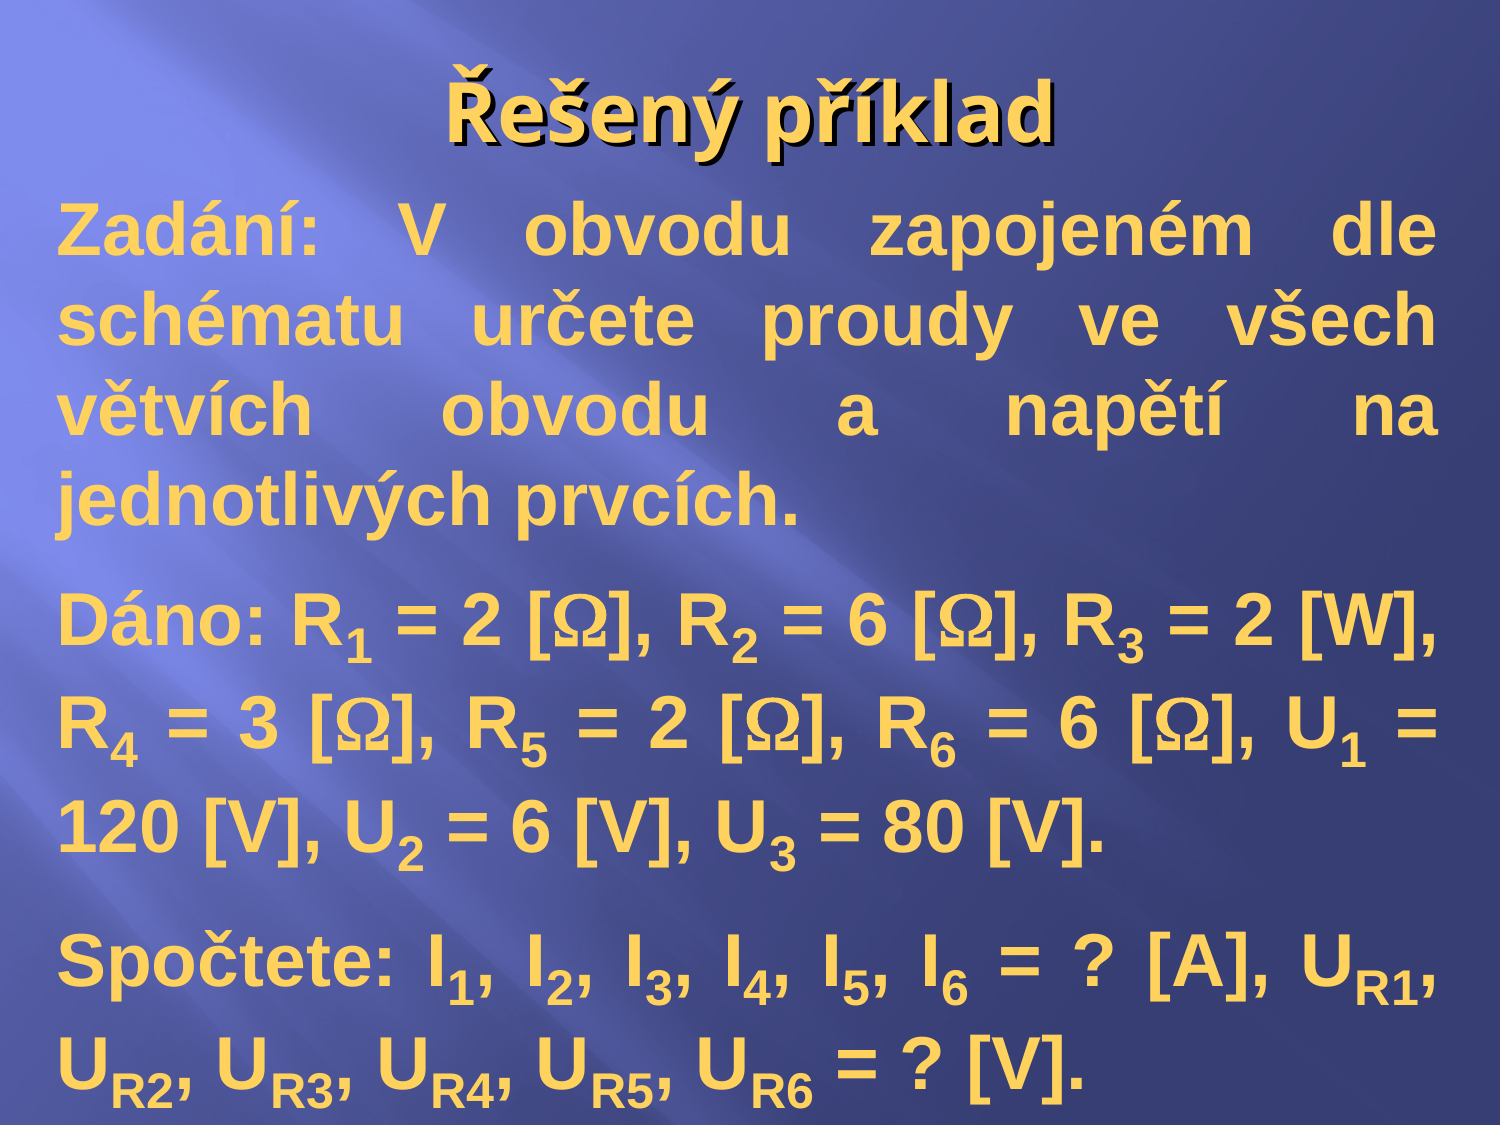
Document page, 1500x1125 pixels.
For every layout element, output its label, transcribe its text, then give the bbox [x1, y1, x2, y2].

title Řešený příklad [75, 45, 1426, 172]
text_box Zadání: V obvodu zapojeném dle schématu určete proudy ve všech větvích obvodu a napětí na jednotlivých prvcích. Dáno: R1 = 2 [W], R2 = 6 [W], R3 = 2 [W], R4 = 3 [W], R5 = 2 [W], R6 = 6 [W], U1 = 120 [V], U2 = 6 [V], U3 = 80 [V]. Spočtete: I1, I2, I3, I4, I5, I6 = ? [A], UR1, UR2, UR3, UR4, UR5, UR6 = ? [V]. [41, 172, 1471, 1071]
